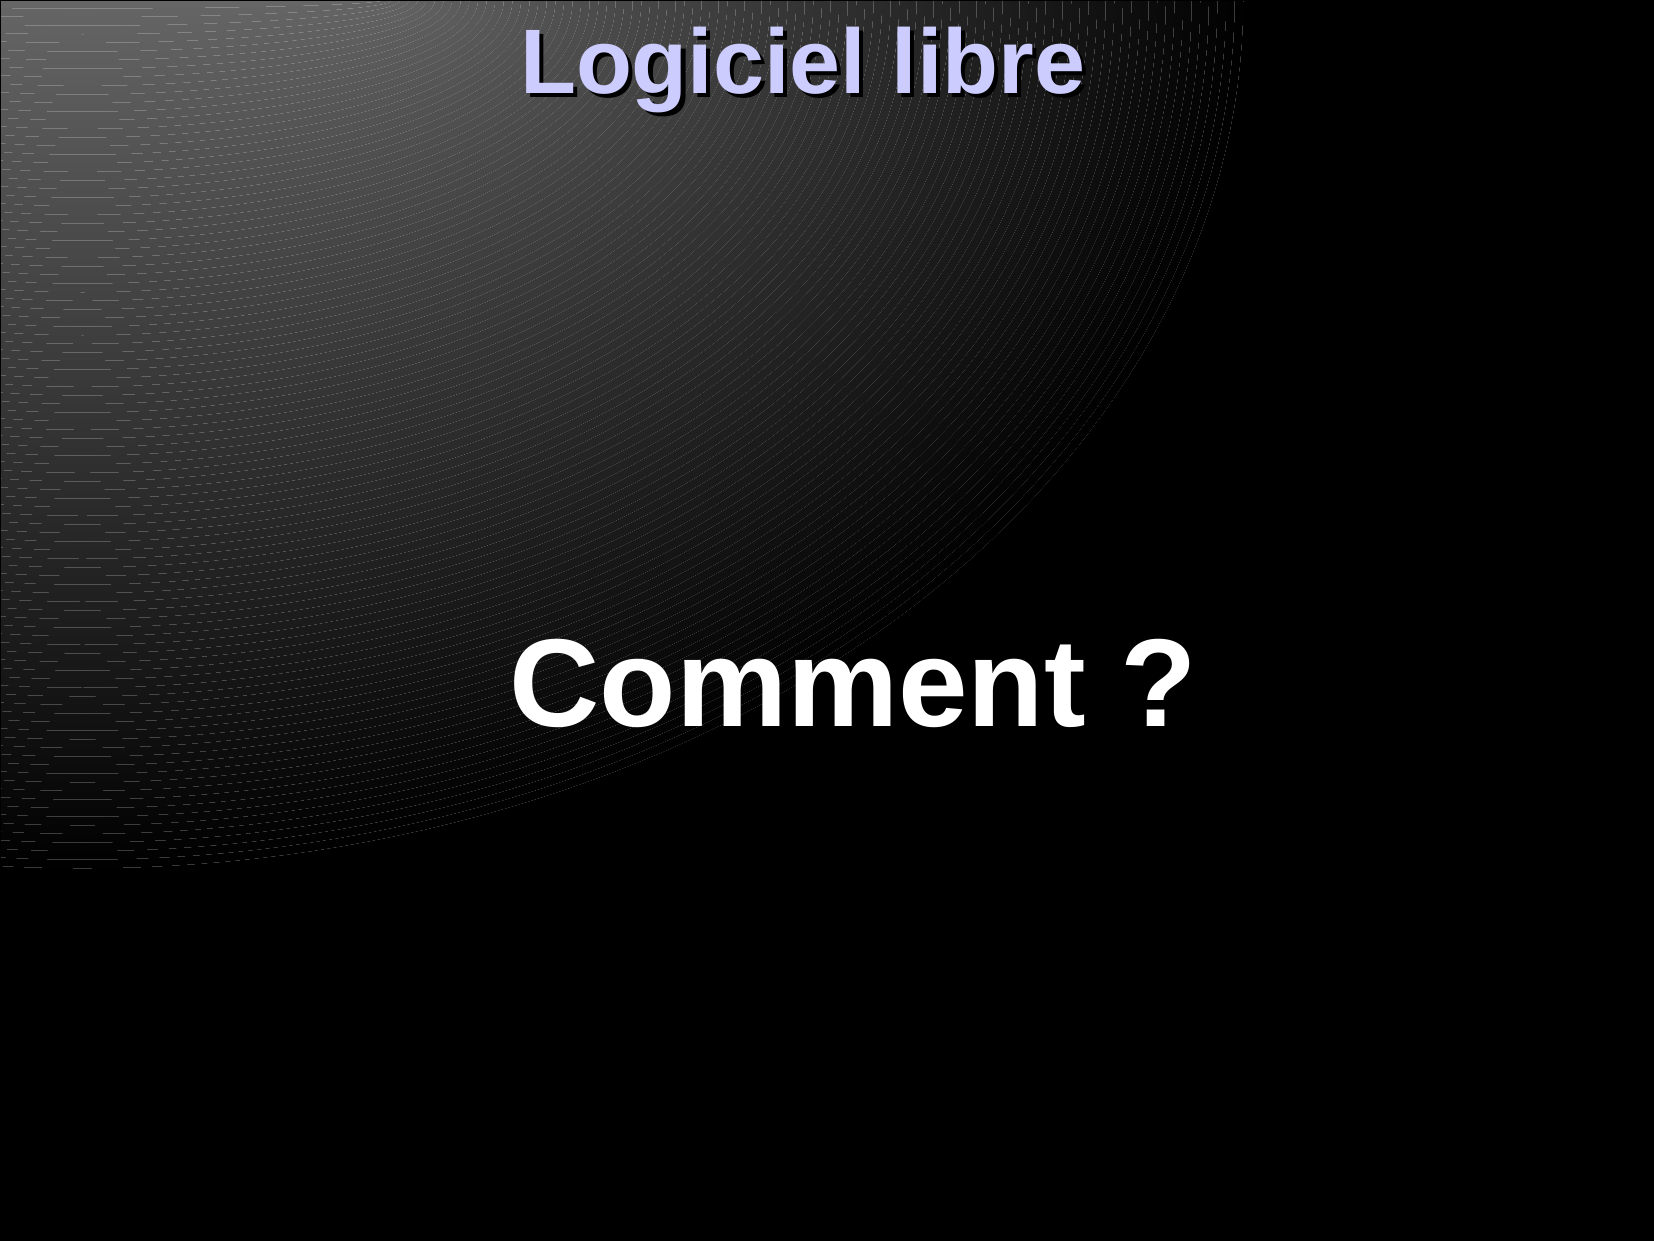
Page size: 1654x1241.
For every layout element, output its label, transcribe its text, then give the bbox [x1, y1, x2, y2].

title Logiciel libre [59, 5, 1548, 119]
subtitle Comment ? [47, 215, 1625, 1152]
